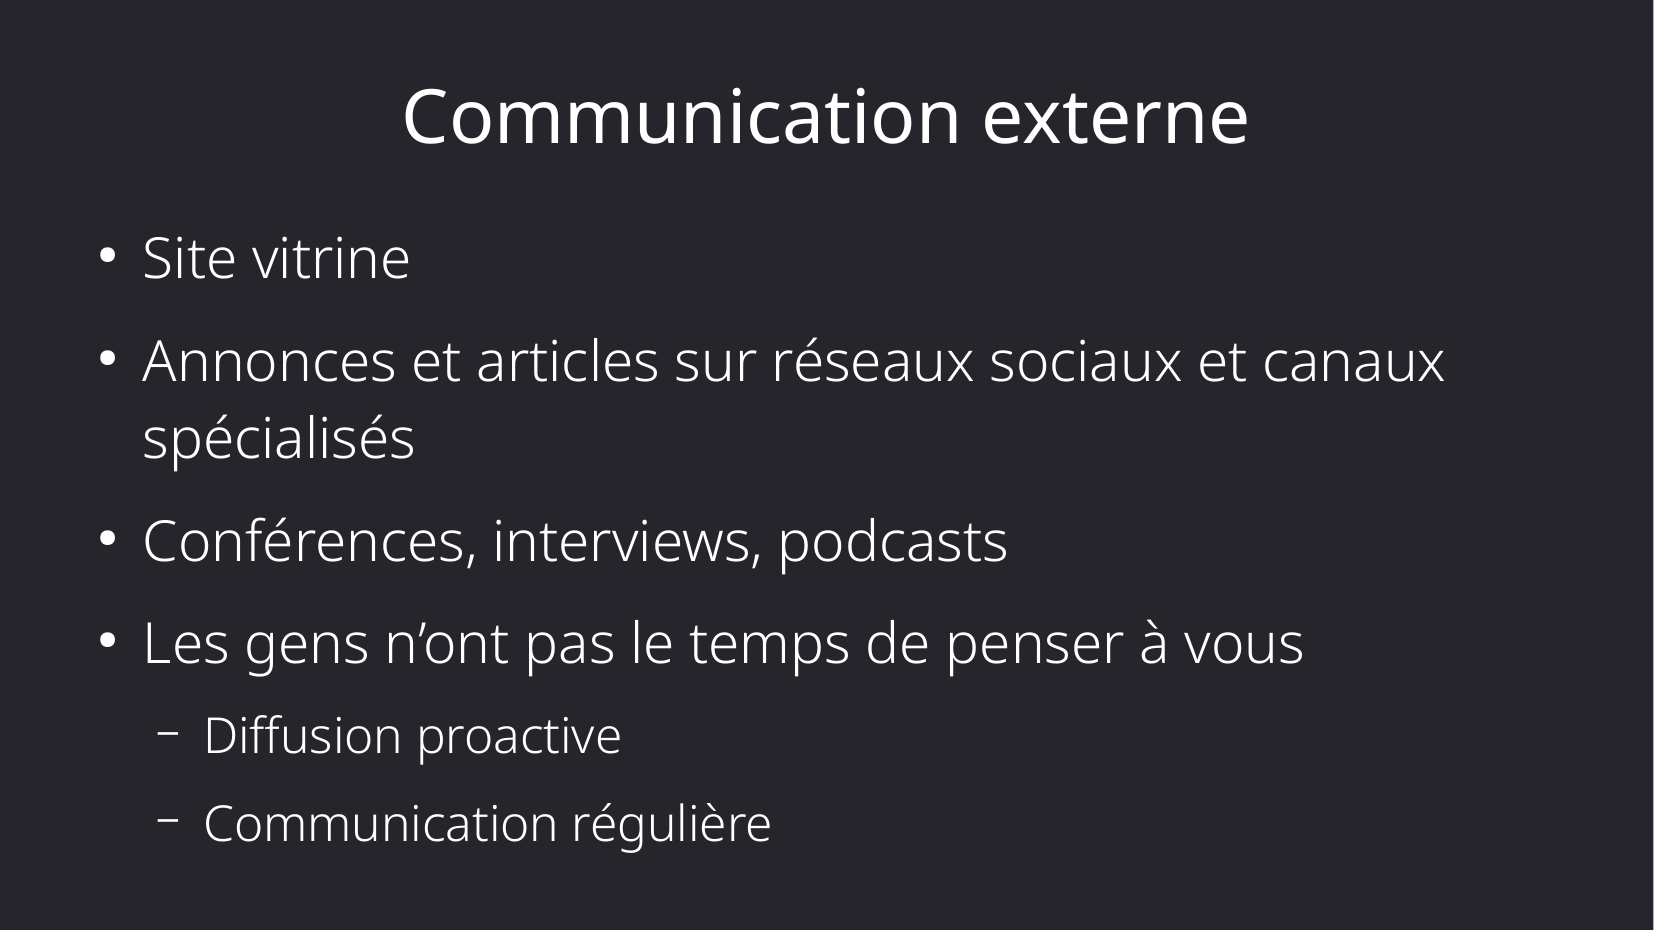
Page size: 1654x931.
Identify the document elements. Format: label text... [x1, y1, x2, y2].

title Communication externe [82, 37, 1571, 193]
list Site vitrine Annonces et articles sur réseaux sociaux et canaux spécialisés Conférences, interviews, podcasts Les gens n’ont pas le temps de penser à vous Diffusion proactive Communication régulière [82, 217, 1571, 857]
